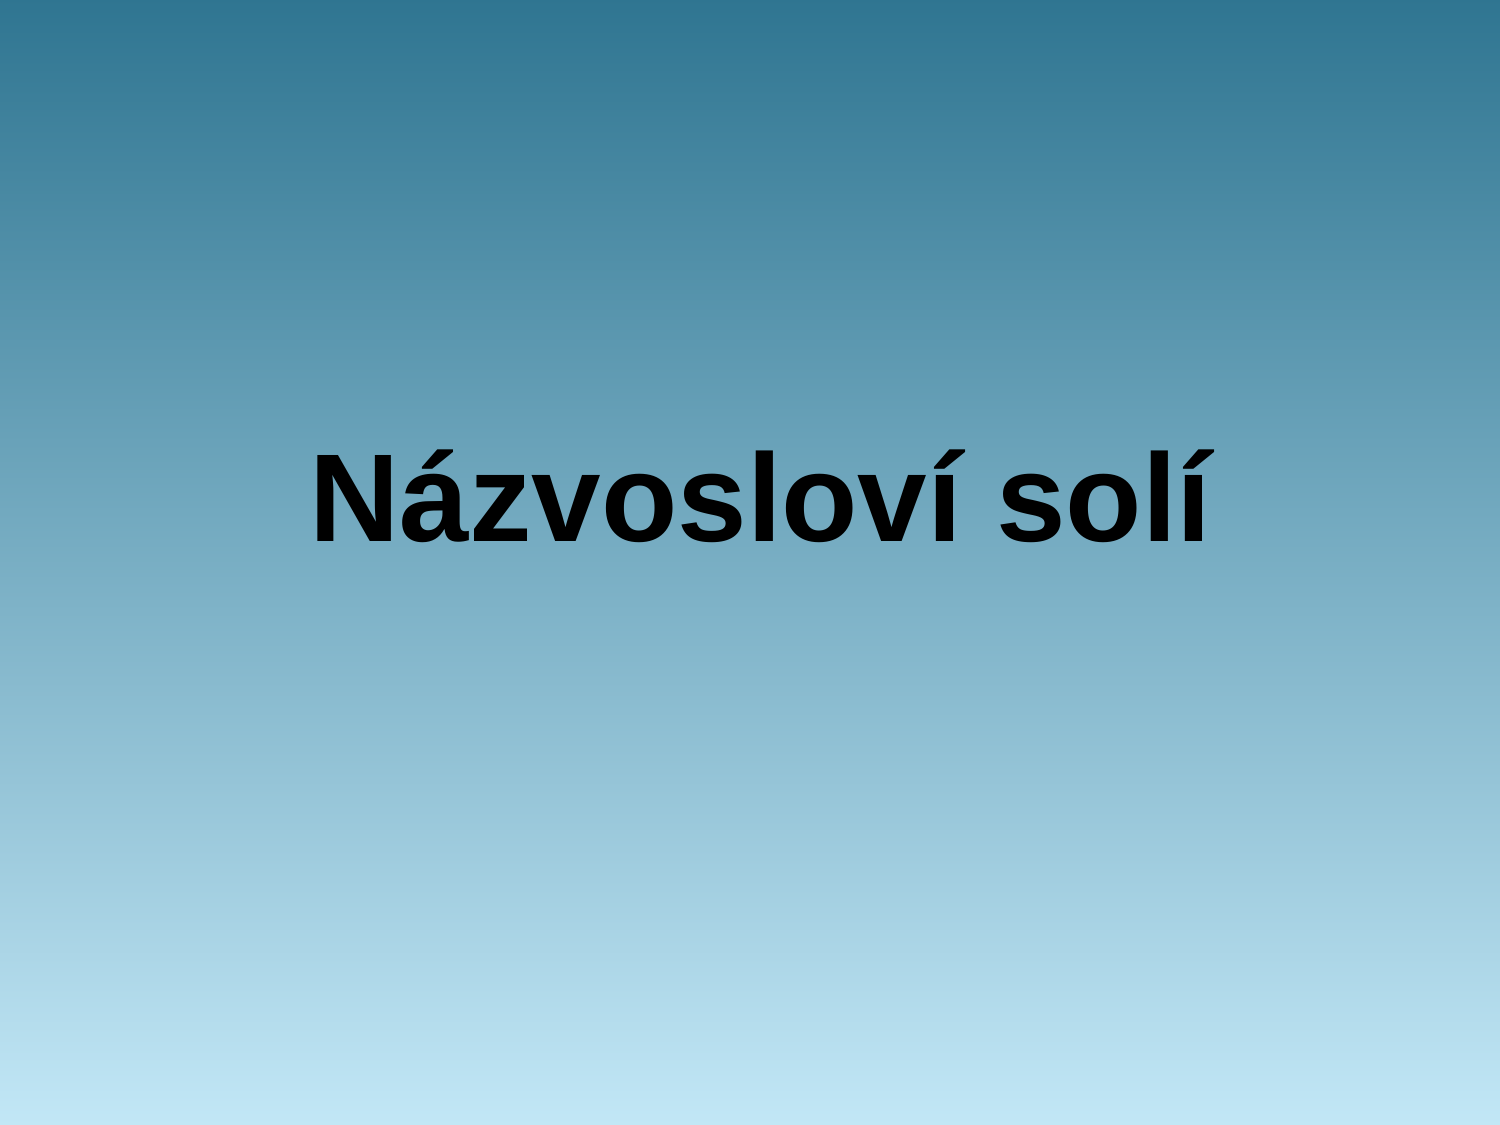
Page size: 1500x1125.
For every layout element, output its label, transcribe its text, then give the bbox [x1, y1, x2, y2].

title Názvosloví solí [75, 184, 1447, 799]
